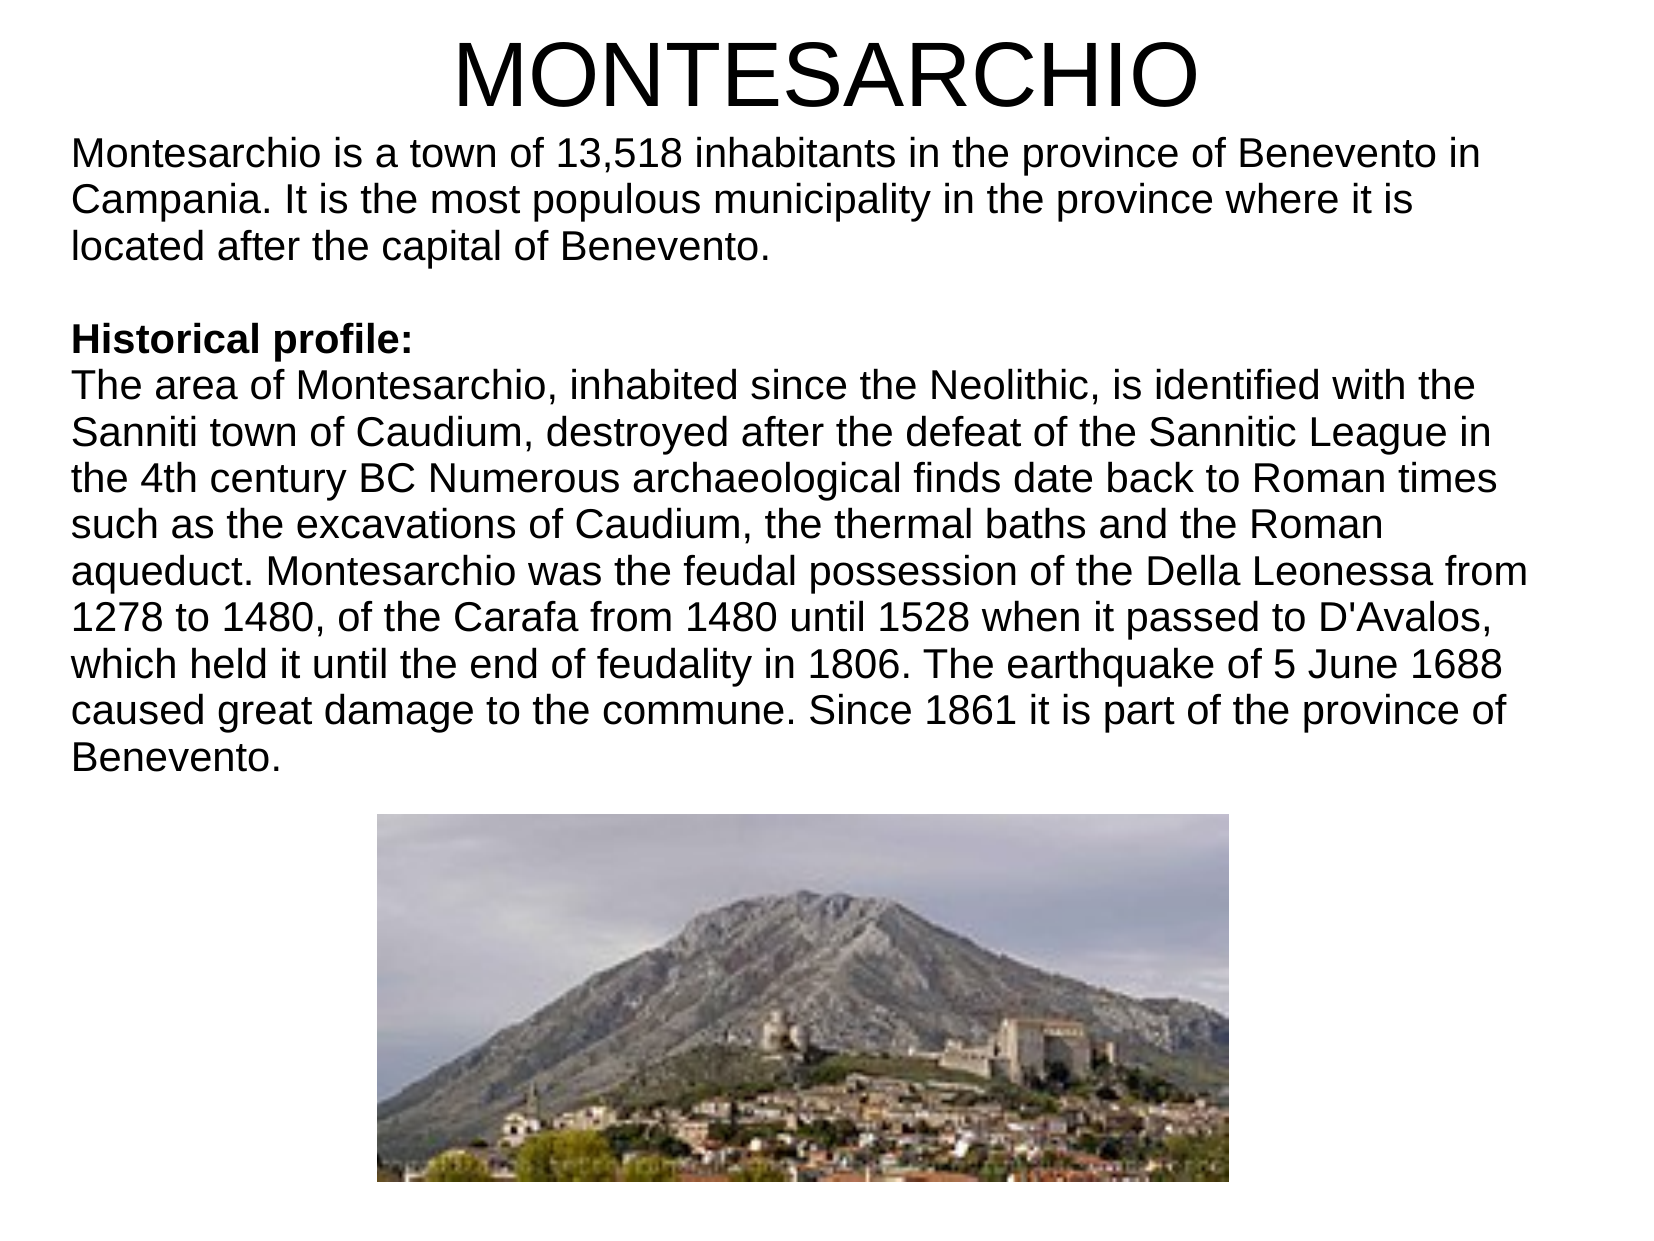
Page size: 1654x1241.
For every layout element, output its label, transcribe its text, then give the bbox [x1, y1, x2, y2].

subtitle Montesarchio is a town of 13,518 inhabitants in the province of Benevento in Campania. It is the most populous municipality in the province where it is located after the capital of Benevento. Historical profile: The area of Montesarchio, inhabited since the Neolithic, is identified with the Sanniti town of Caudium, destroyed after the defeat of the Sannitic League in the 4th century BC Numerous archaeological finds date back to Roman times such as the excavations of Caudium, the thermal baths and the Roman aqueduct. Montesarchio was the feudal possession of the Della Leonessa from 1278 to 1480, of the Carafa from 1480 until 1528 when it passed to D'Avalos, which held it until the end of feudality in 1806. The earthquake of 5 June 1688 caused great damage to the commune. Since 1861 it is part of the province of Benevento. [70, 70, 1559, 839]
picture [377, 814, 1229, 1182]
title MONTESARCHIO [82, 23, 1571, 127]
